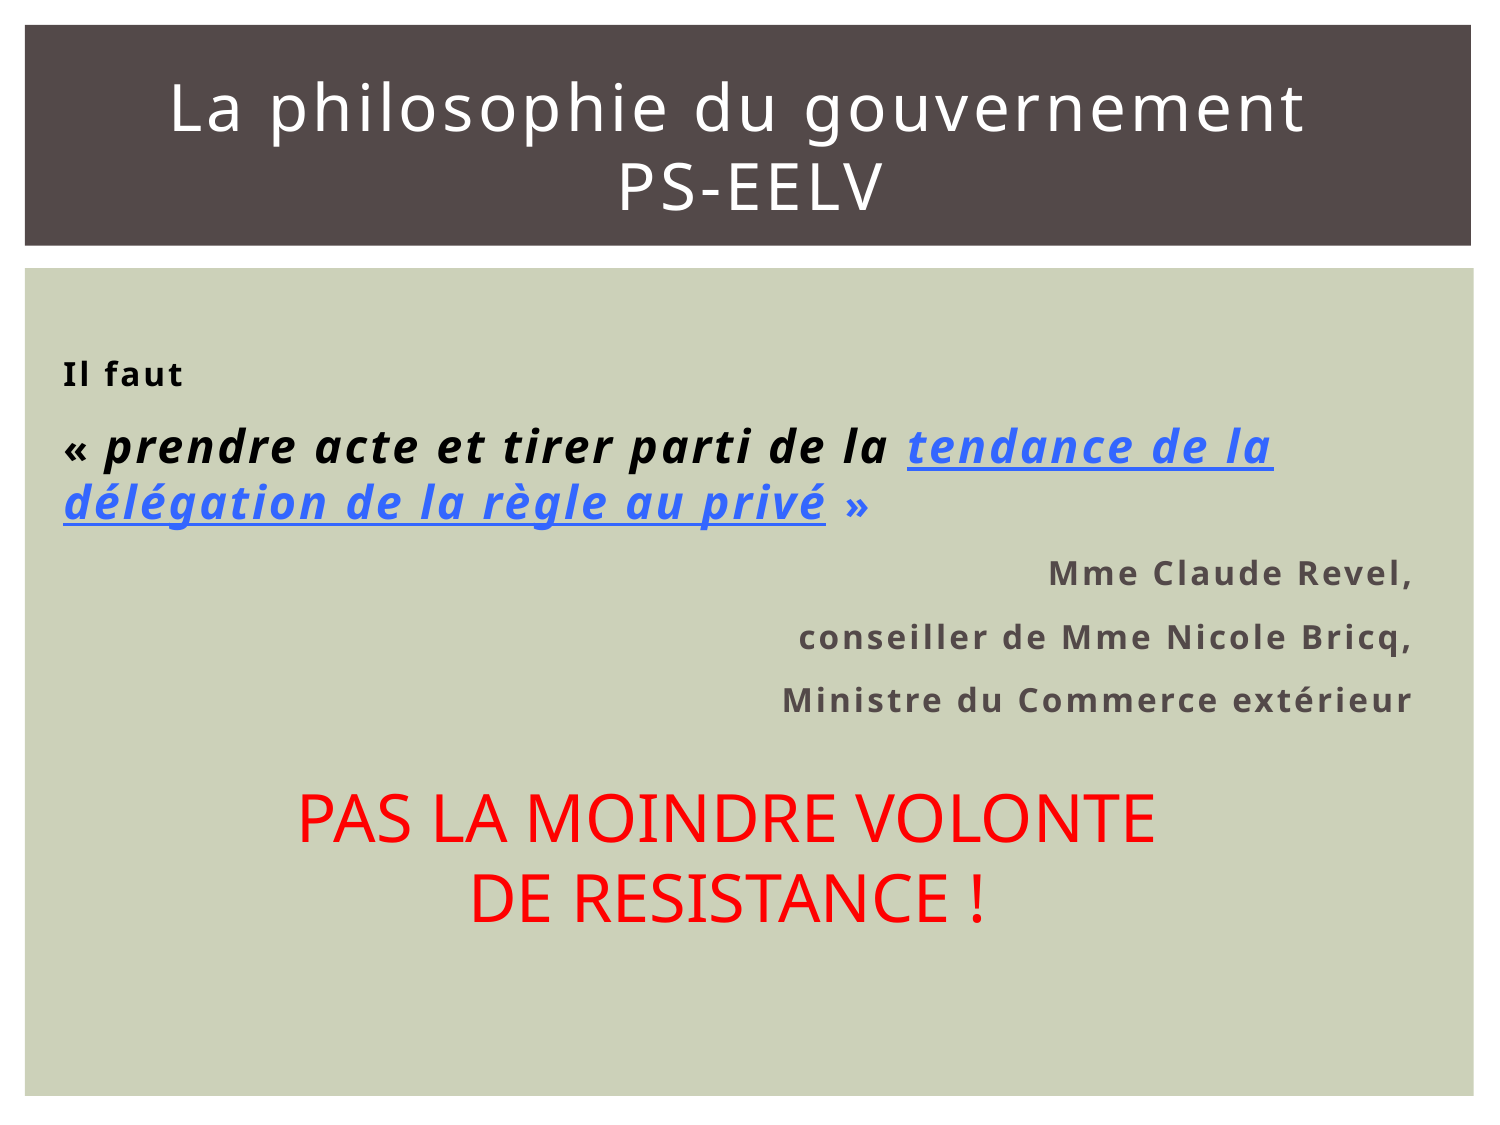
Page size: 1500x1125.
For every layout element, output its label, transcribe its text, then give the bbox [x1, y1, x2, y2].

title La philosophie du gouvernement PS-EELV [62, 58, 1438, 232]
text_box PAS LA MOINDRE VOLONTE DE RESISTANCE ! [256, 768, 1198, 944]
list Il faut « prendre acte et tirer parti de la tendance de la délégation de la règle au privé » Mme Claude Revel, conseiller de Mme Nicole Bricq, Ministre du Commerce extérieur [48, 281, 1428, 730]
